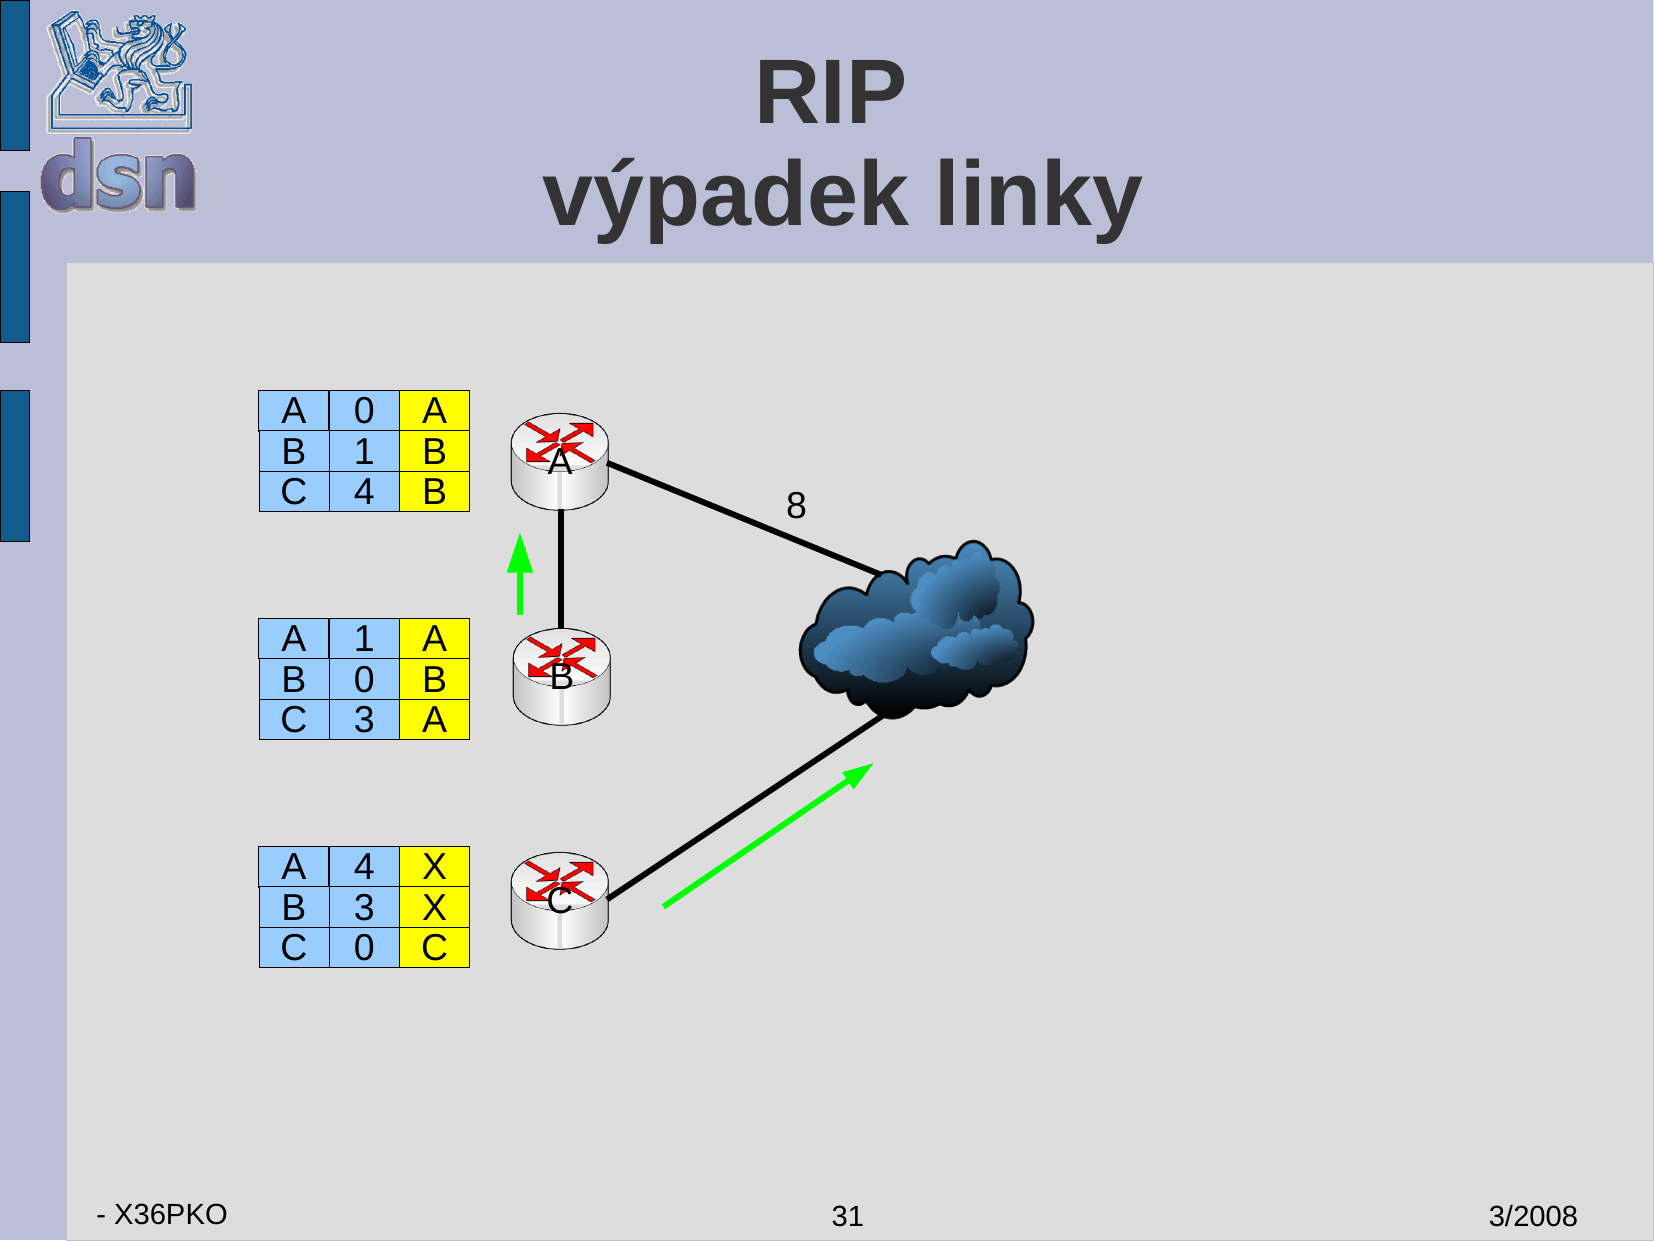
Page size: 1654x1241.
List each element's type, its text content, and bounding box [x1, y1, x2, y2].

text_box 3 [329, 699, 399, 740]
picture [510, 412, 609, 511]
text_box A [399, 390, 470, 430]
text_box 3 [329, 886, 399, 927]
text_box X [399, 886, 470, 927]
text_box A [399, 699, 470, 740]
text_box A [399, 618, 470, 658]
picture [10, 10, 223, 230]
text_box C [399, 927, 470, 968]
text_box C [259, 471, 329, 512]
text_box B [259, 430, 329, 471]
text_box 1 [329, 430, 399, 471]
picture [510, 851, 609, 950]
title RIP výpadek linky [210, 39, 1478, 247]
text_box B [259, 658, 329, 699]
text_box 0 [329, 658, 399, 699]
picture [798, 539, 1035, 720]
text_box A [258, 846, 329, 888]
text_box 0 [329, 927, 399, 968]
text_box B [399, 471, 470, 512]
text_box B [399, 658, 470, 699]
text_box 8 [771, 476, 822, 534]
picture [512, 627, 611, 726]
text_box 4 [329, 846, 399, 886]
text_box A [258, 618, 329, 659]
text_box B [259, 886, 329, 927]
text_box X [399, 846, 470, 886]
text_box 4 [329, 471, 399, 512]
text_box A [258, 390, 329, 432]
text_box 0 [329, 390, 399, 430]
text_box 1 [329, 618, 399, 658]
text_box C [259, 927, 329, 968]
text_box C [259, 699, 329, 740]
text_box B [399, 430, 470, 471]
